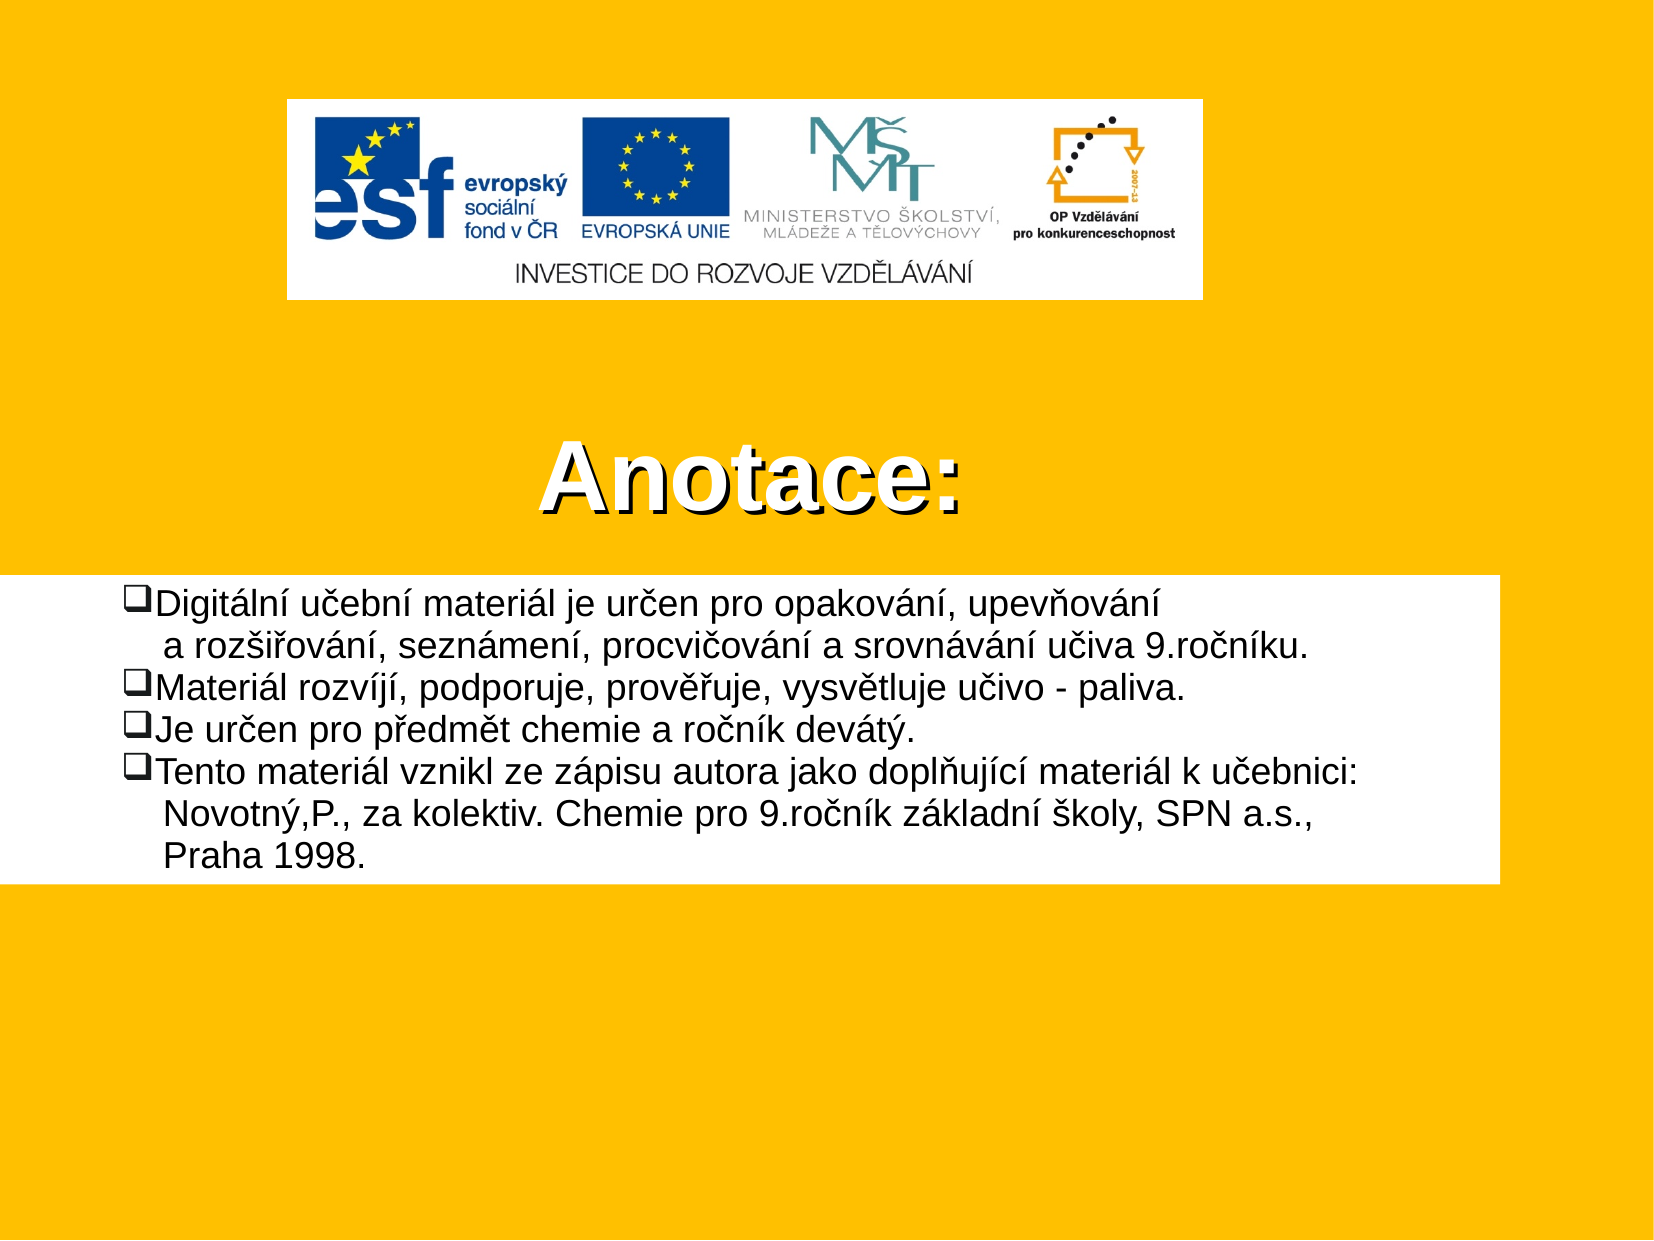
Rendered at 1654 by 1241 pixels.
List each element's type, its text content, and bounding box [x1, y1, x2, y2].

picture [287, 99, 1203, 300]
text_box Digitální učební materiál je určen pro opakování, upevňování a rozšiřování, seznámení, procvičování a srovnávání učiva 9.ročníku. Materiál rozvíjí, podporuje, prověřuje, vysvětluje učivo - paliva. Je určen pro předmět chemie a ročník devátý. Tento materiál vznikl ze zápisu autora jako doplňující materiál k učebnici: Novotný,P., za kolektiv. Chemie pro 9.ročník základní školy, SPN a.s., Praha 1998. [0, 575, 1501, 885]
title Anotace: [112, 349, 1388, 575]
